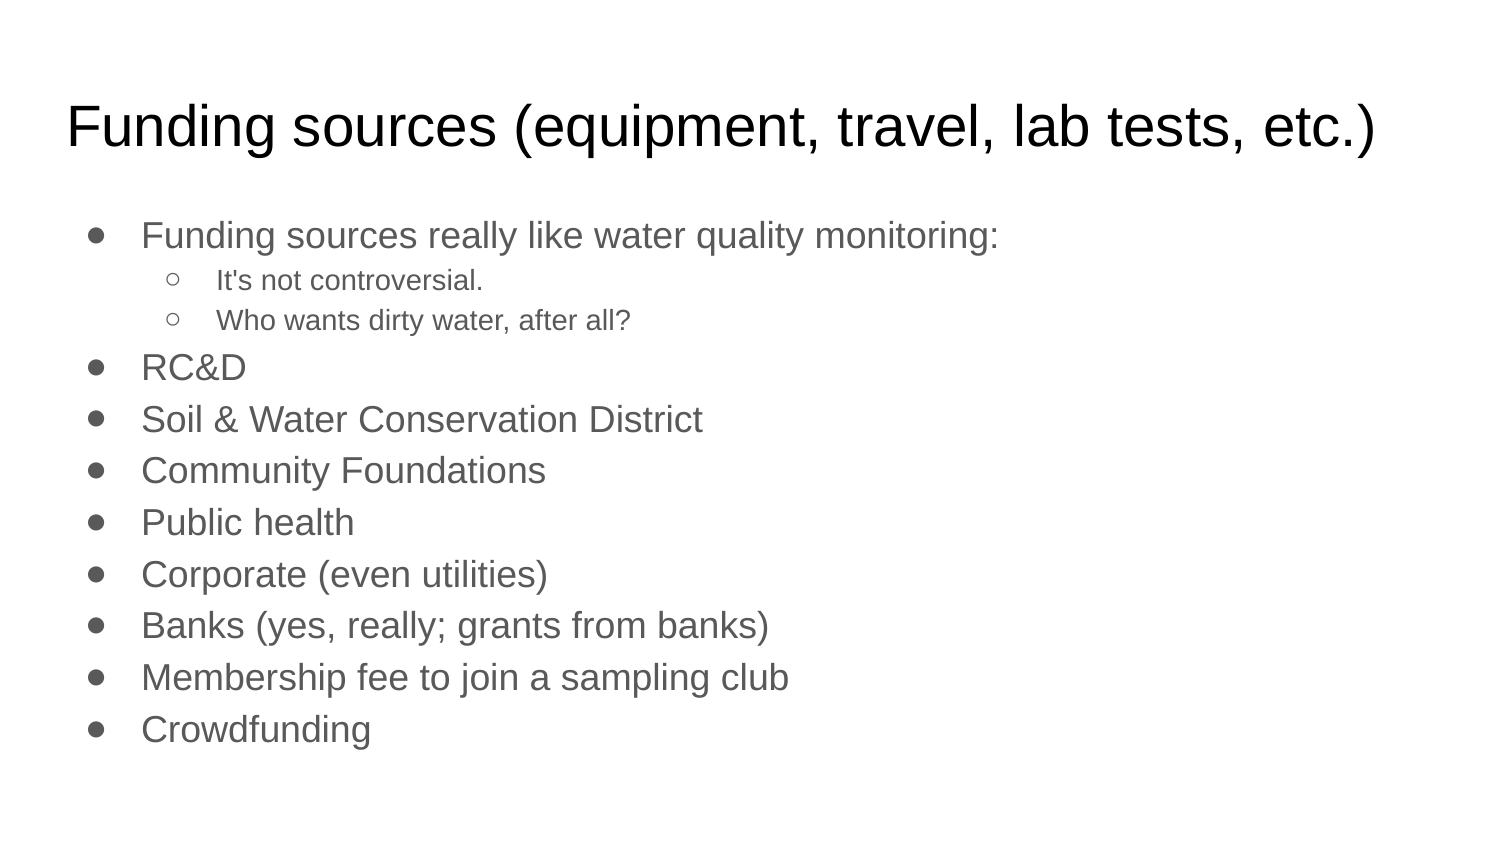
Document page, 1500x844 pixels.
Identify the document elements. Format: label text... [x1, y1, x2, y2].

list Funding sources really like water quality monitoring: It's not controversial. Who wants dirty water, after all? RC&D Soil & Water Conservation District Community Foundations Public health Corporate (even utilities) Banks (yes, really; grants from banks) Membership fee to join a sampling club Crowdfunding [51, 189, 1449, 750]
title Funding sources (equipment, travel, lab tests, etc.) [51, 72, 1449, 167]
